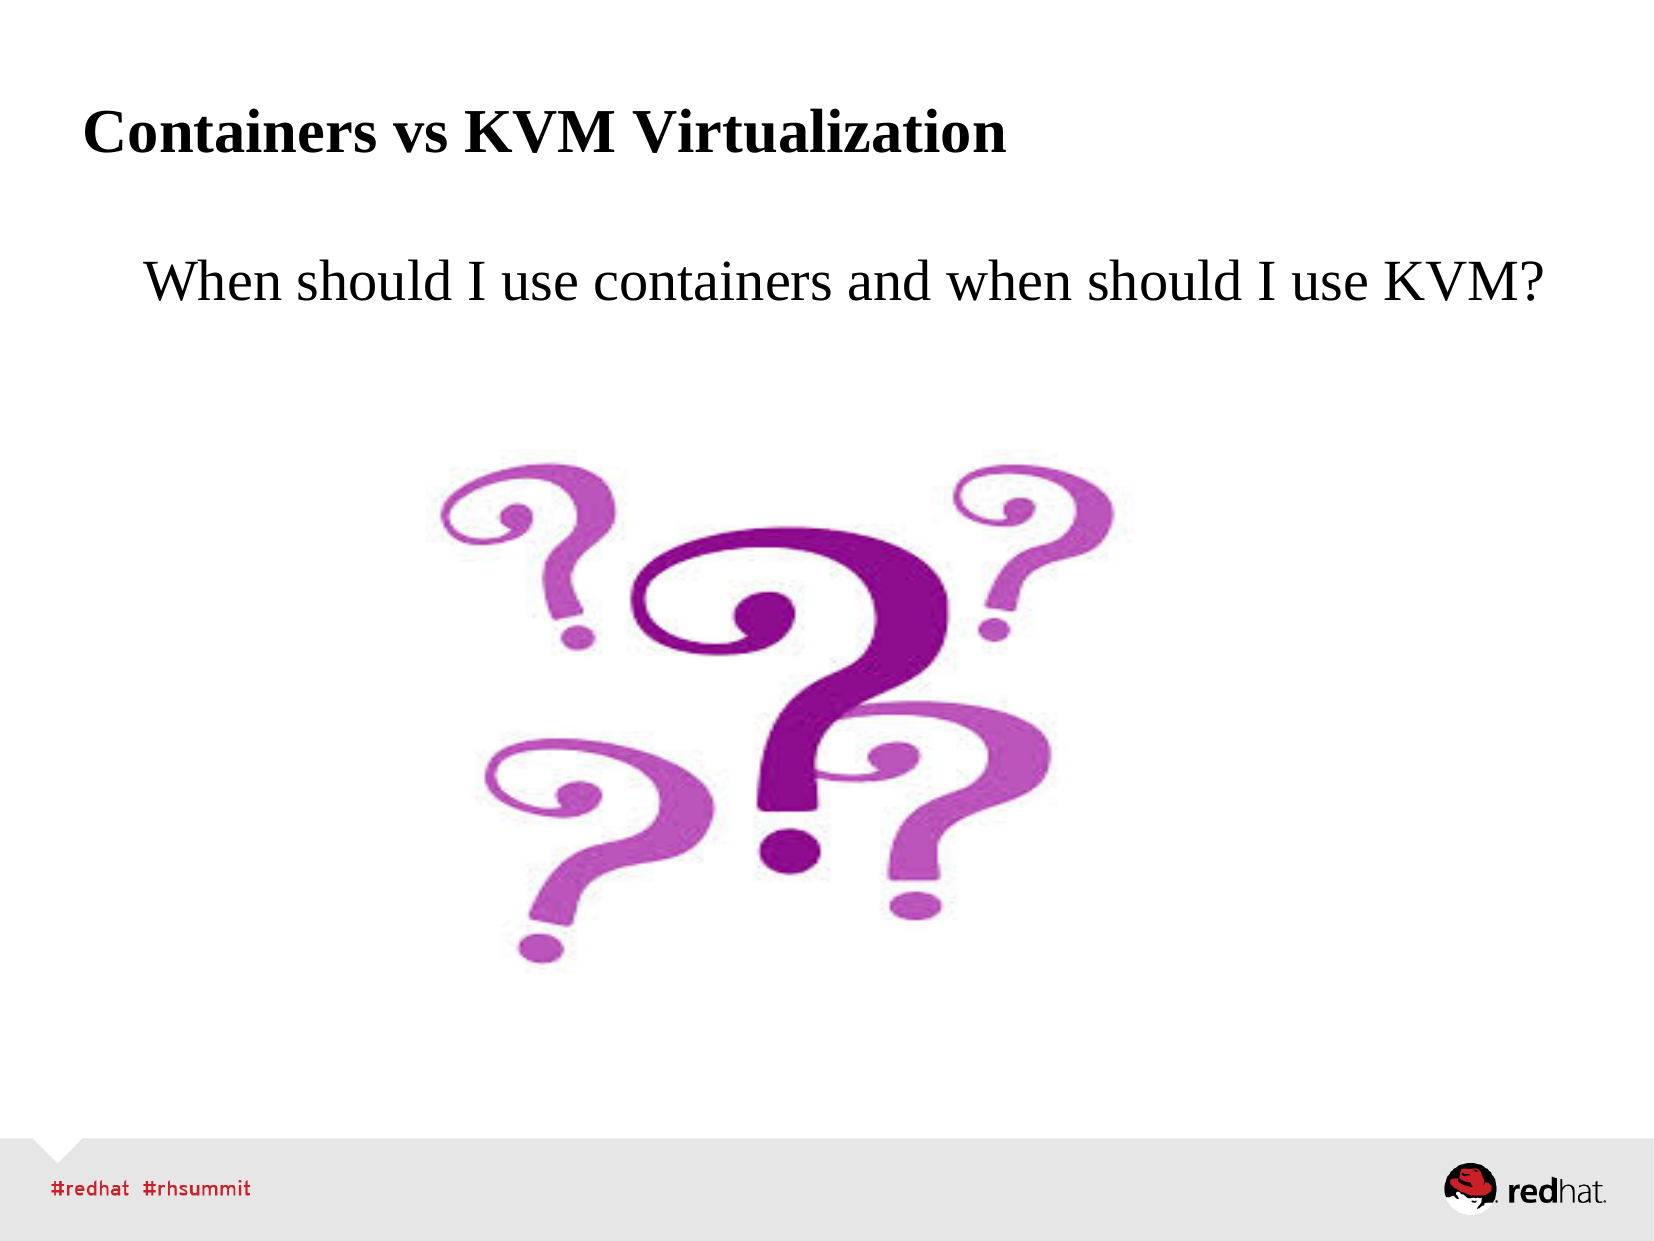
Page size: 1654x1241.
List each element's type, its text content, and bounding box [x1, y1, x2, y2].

title Containers vs KVM Virtualization [82, 37, 1571, 226]
list When should I use containers and when should I use KVM? [86, 244, 1576, 1024]
picture [0, 0, 1654, 1241]
